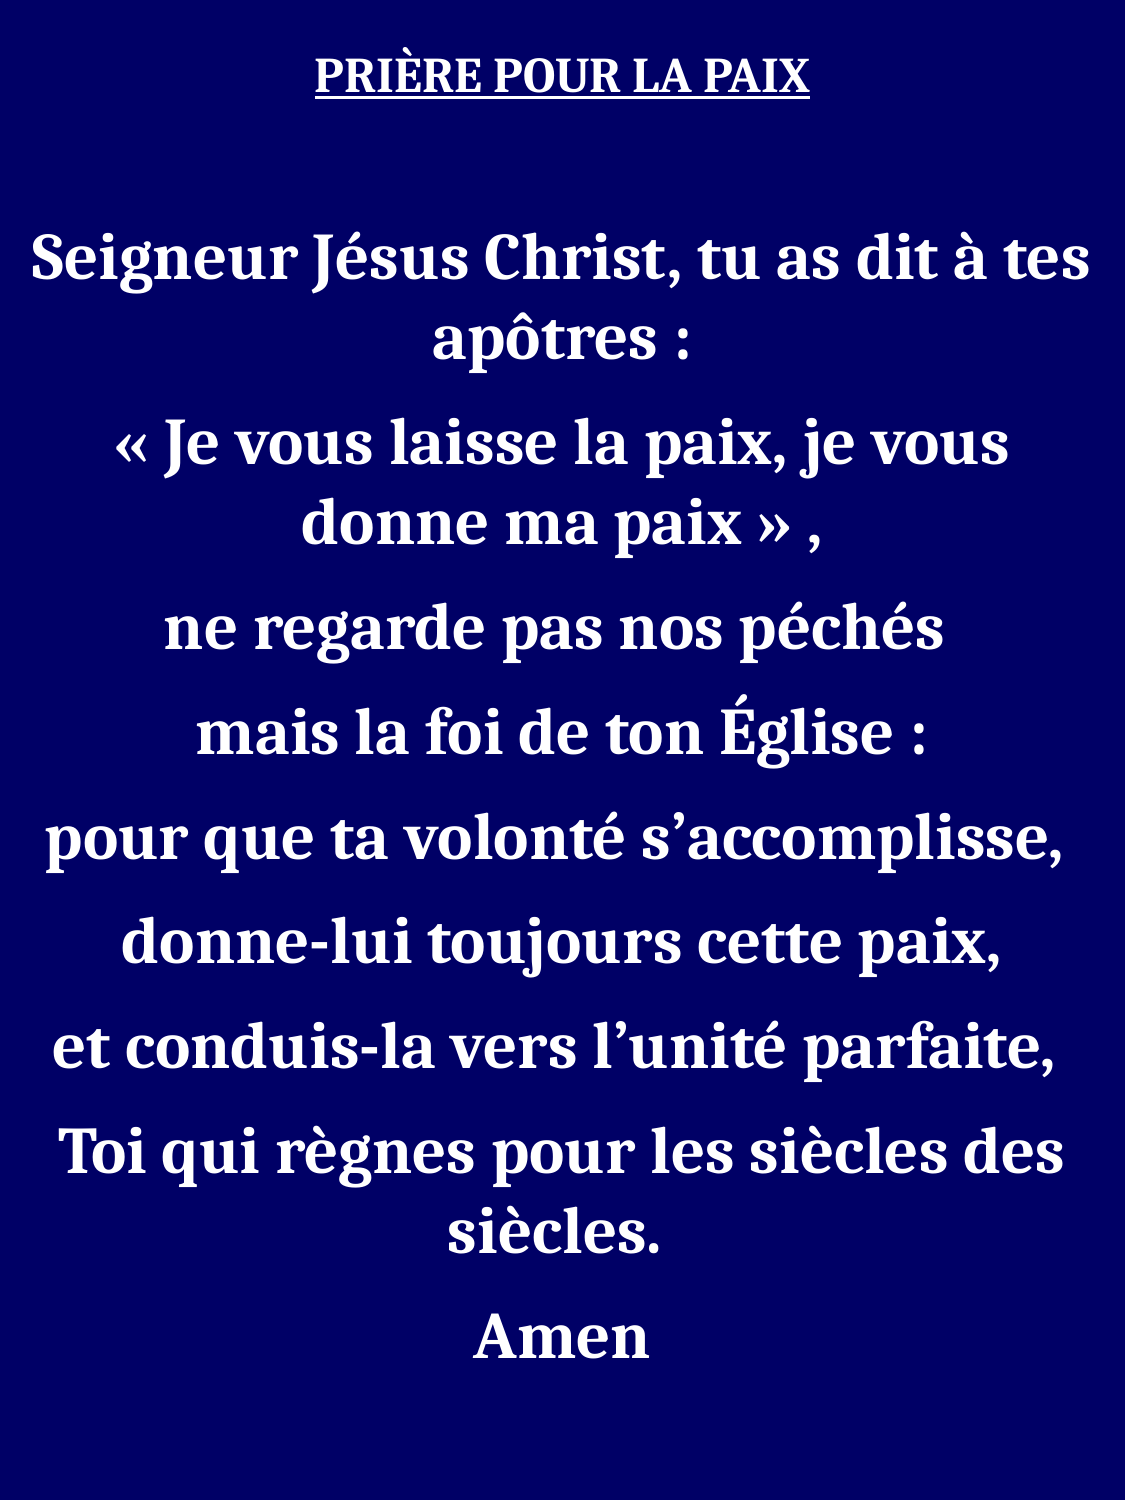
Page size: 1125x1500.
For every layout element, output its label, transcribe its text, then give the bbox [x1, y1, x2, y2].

text_box PRIÈRE POUR LA PAIX Seigneur Jésus Christ, tu as dit à tes apôtres : « Je vous laisse la paix, je vous donne ma paix » , ne regarde pas nos péchés mais la foi de ton Église : pour que ta volonté s’accomplisse, donne-lui toujours cette paix, et conduis-la vers l’unité parfaite, Toi qui règnes pour les siècles des siècles. Amen [0, 35, 1125, 1238]
